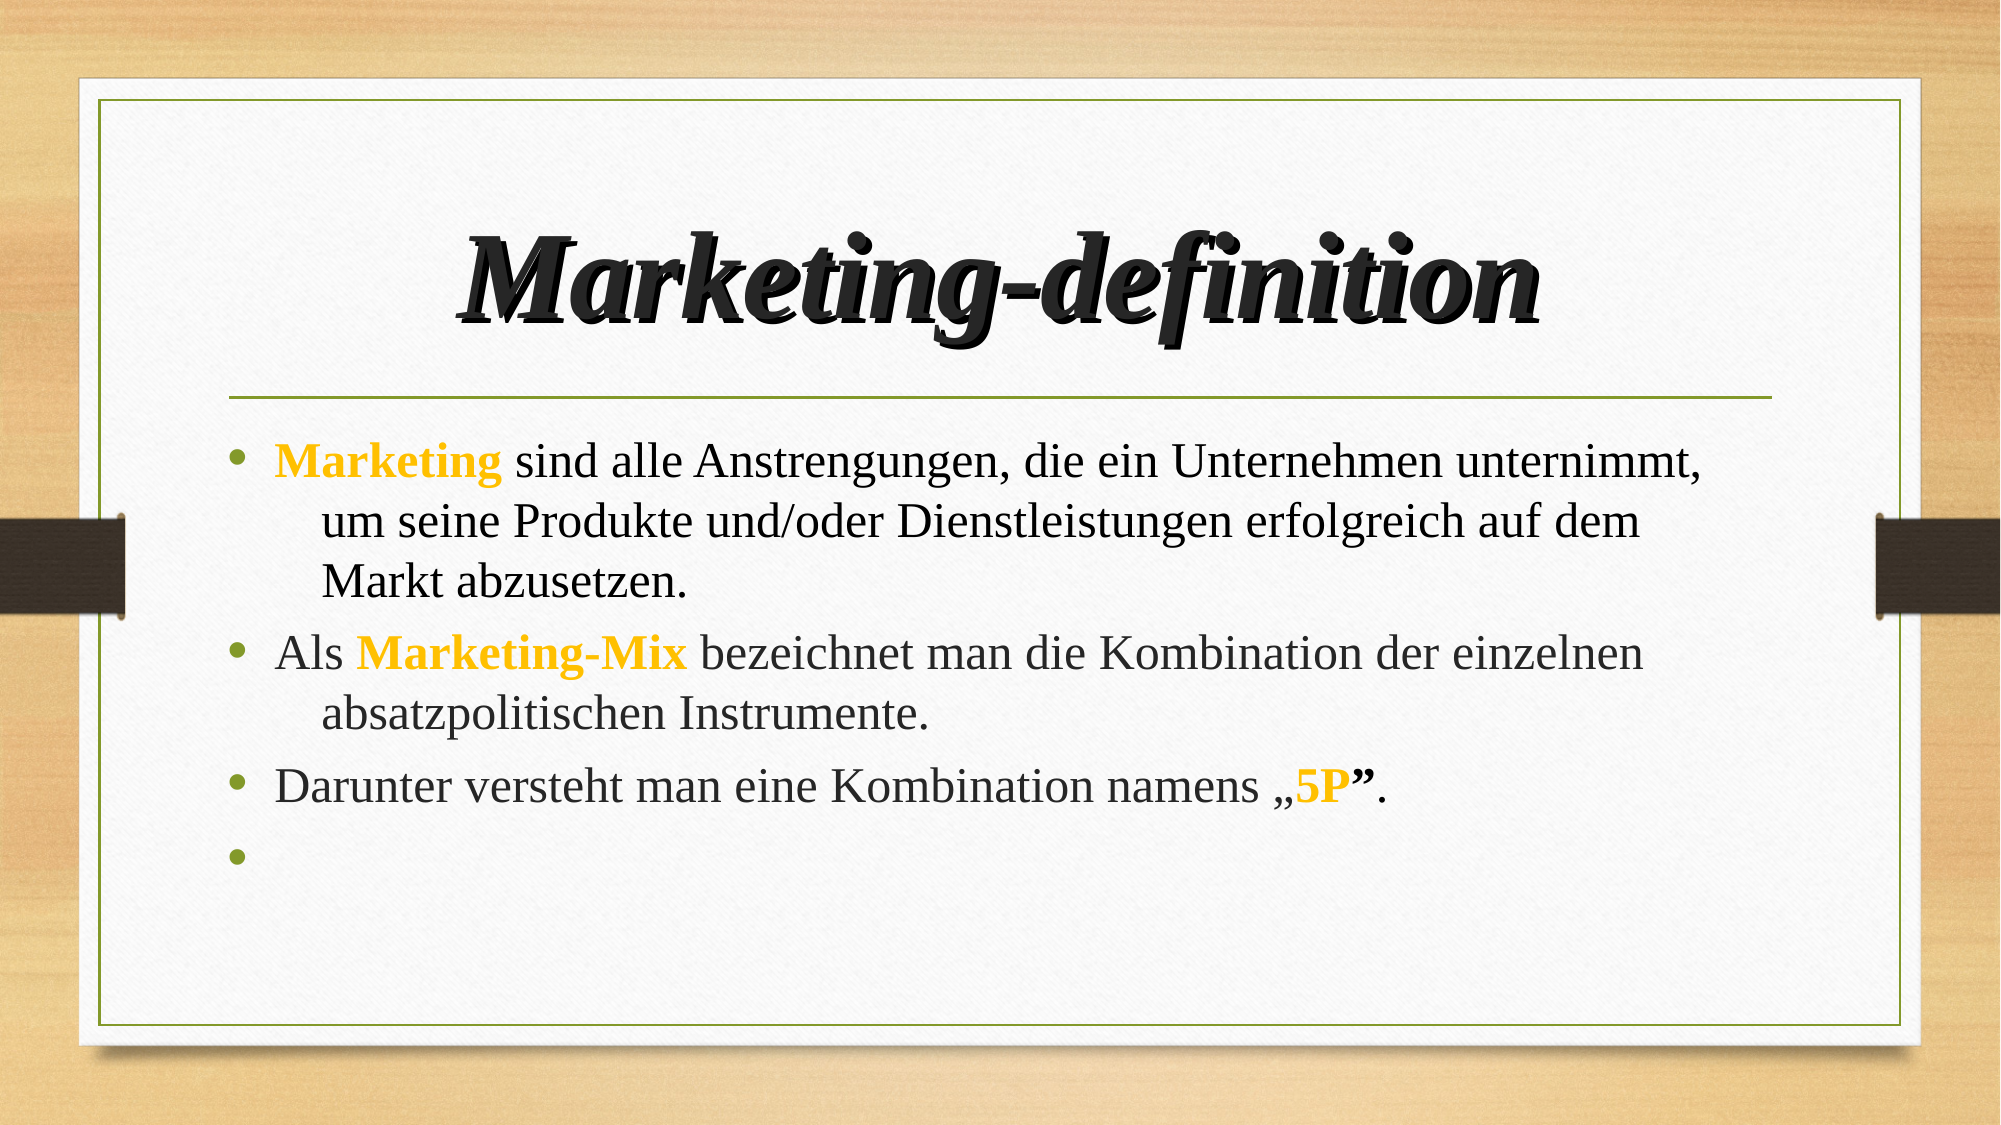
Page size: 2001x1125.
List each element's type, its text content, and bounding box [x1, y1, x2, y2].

list Marketing sind alle Anstrengungen, die ein Unternehmen unternimmt, um seine Produkte und/oder Dienstleistungen erfolgreich auf dem Markt abzusetzen. Als Marketing-Mix bezeichnet man die Kombination der einzelnen absatzpolitischen Instrumente. Darunter versteht man eine Kombination namens „5P”. [212, 419, 1788, 964]
title Marketing-definition [212, 161, 1788, 376]
